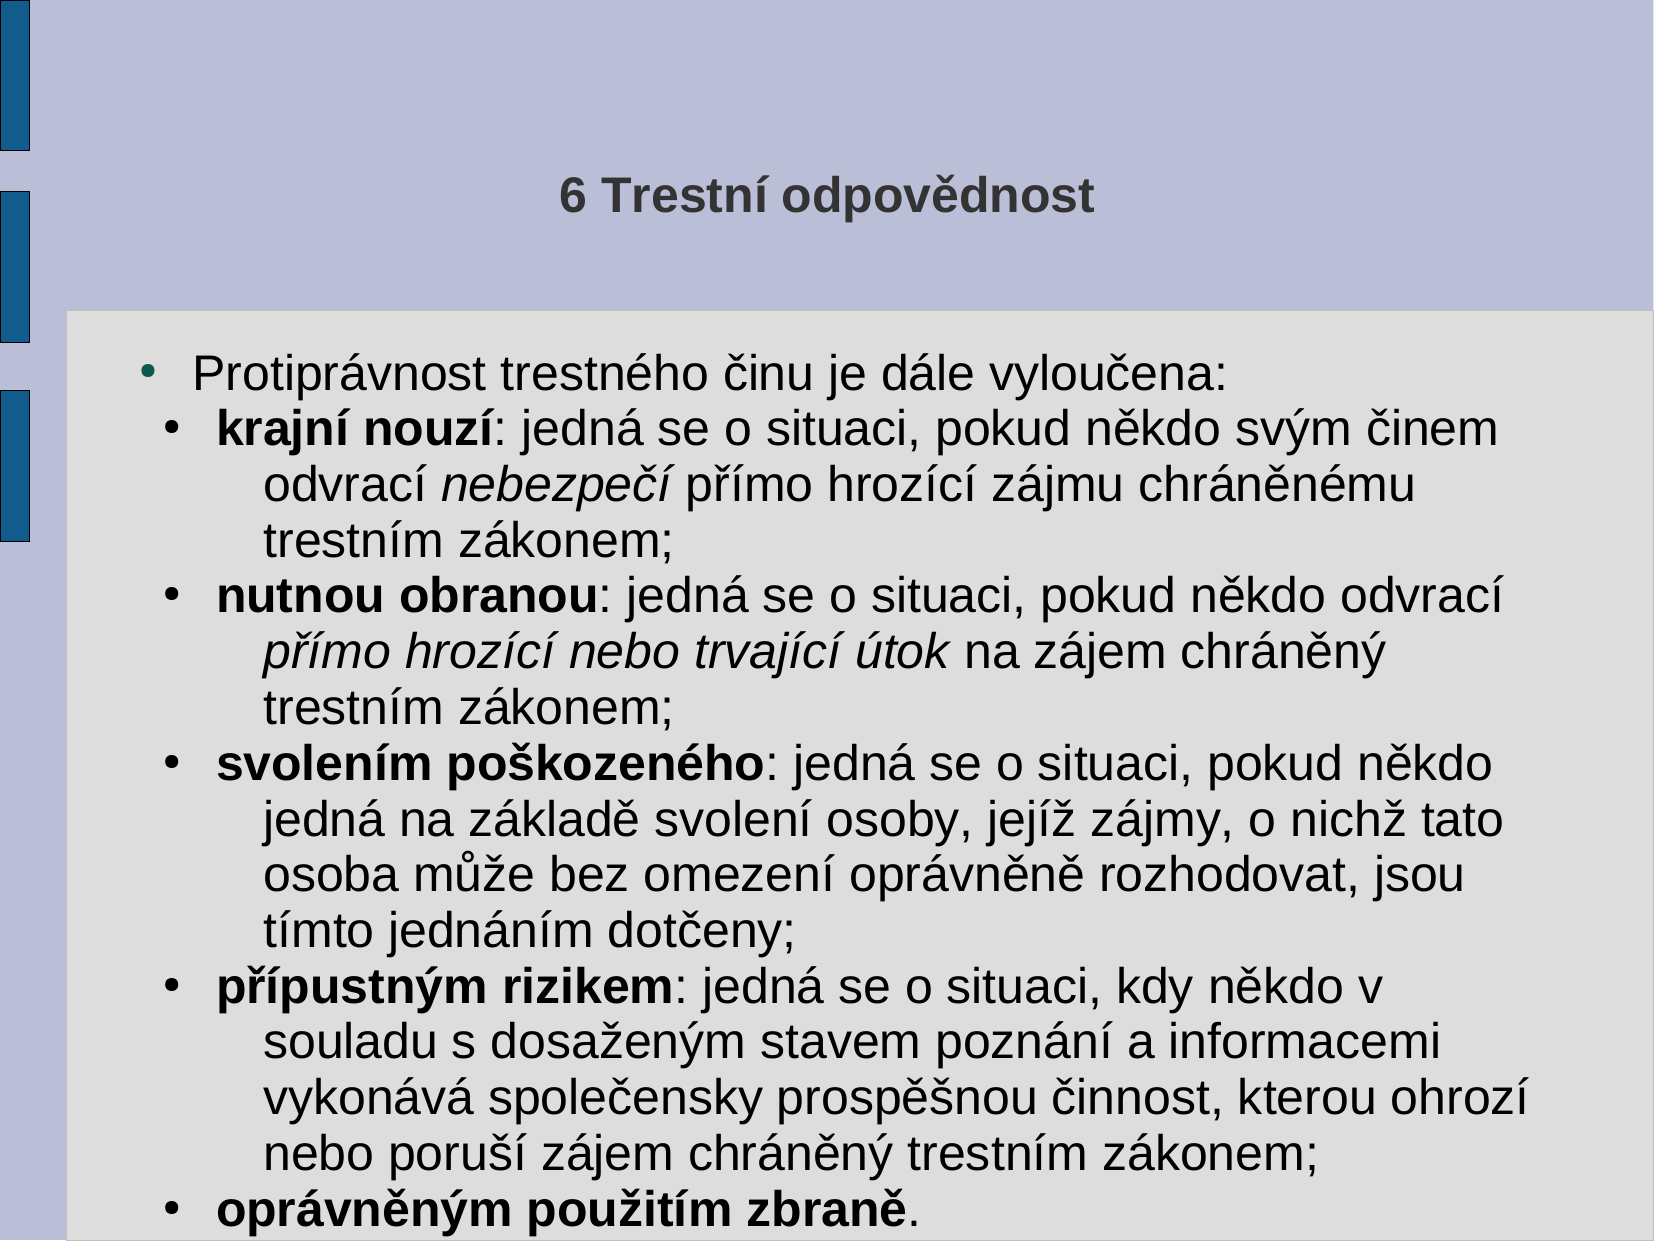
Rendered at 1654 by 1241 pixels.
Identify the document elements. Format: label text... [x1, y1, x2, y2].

title 6 Trestní odpovědnost [121, 91, 1534, 299]
list Protiprávnost trestného činu je dále vyloučena: krajní nouzí: jedná se o situaci, pokud někdo svým činem odvrací nebezpečí přímo hrozící zájmu chráněnému trestním zákonem; nutnou obranou: jedná se o situaci, pokud někdo odvrací přímo hrozící nebo trvající útok na zájem chráněný trestním zákonem; svolením poškozeného: jedná se o situaci, pokud někdo jedná na základě svolení osoby, jejíž zájmy, o nichž tato osoba může bez omezení oprávněně rozhodovat, jsou tímto jednáním dotčeny; přípustným rizikem: jedná se o situaci, kdy někdo v souladu s dosaženým stavem poznání a informacemi vykonává společensky prospěšnou činnost, kterou ohrozí nebo poruší zájem chráněný trestním zákonem; oprávněným použitím zbraně. [121, 344, 1534, 1241]
